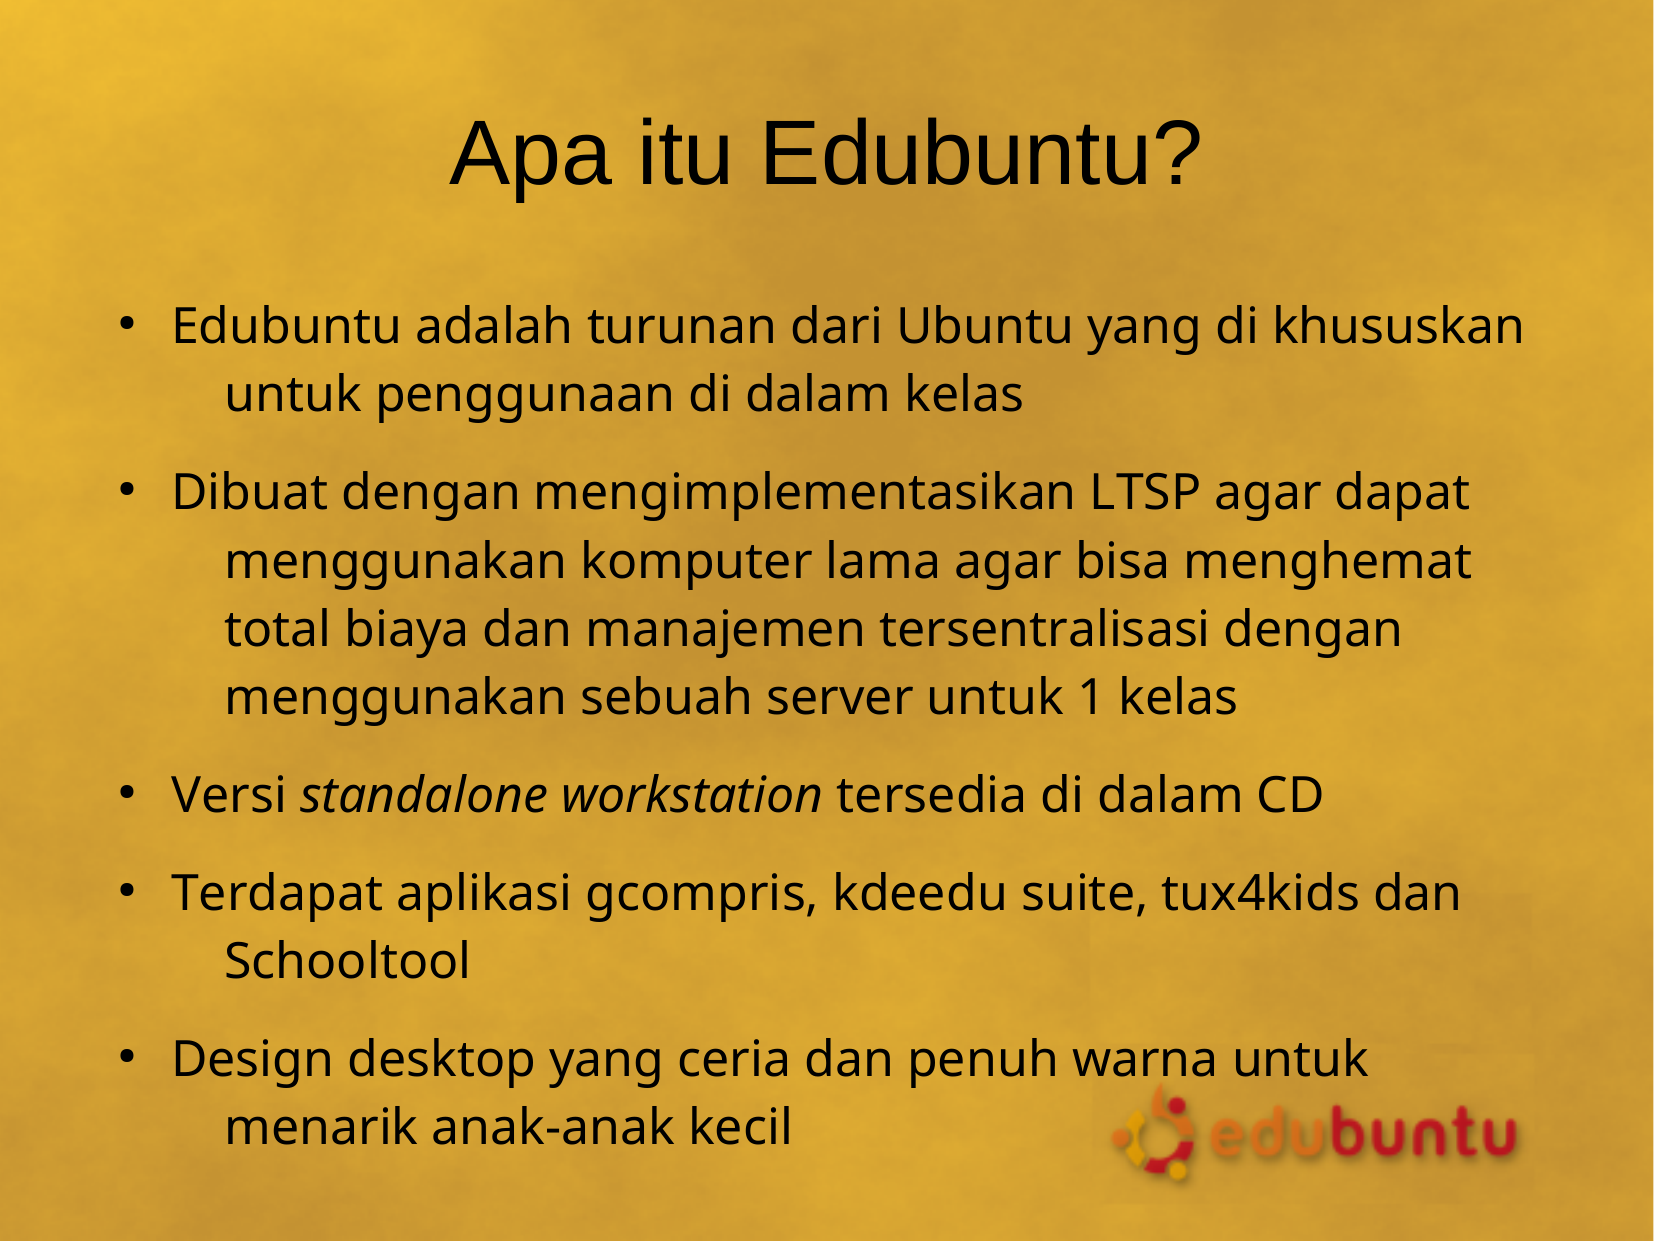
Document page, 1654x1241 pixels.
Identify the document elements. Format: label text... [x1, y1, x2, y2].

picture [0, 0, 1654, 1241]
list Edubuntu adalah turunan dari Ubuntu yang di khususkan untuk penggunaan di dalam kelas Dibuat dengan mengimplementasikan LTSP agar dapat menggunakan komputer lama agar bisa menghemat total biaya dan manajemen tersentralisasi dengan menggunakan sebuah server untuk 1 kelas Versi standalone workstation tersedia di dalam CD Terdapat aplikasi gcompris, kdeedu suite, tux4kids dan Schooltool Design desktop yang ceria dan penuh warna untuk menarik anak-anak kecil [82, 290, 1571, 1109]
title Apa itu Edubuntu? [82, 49, 1571, 257]
